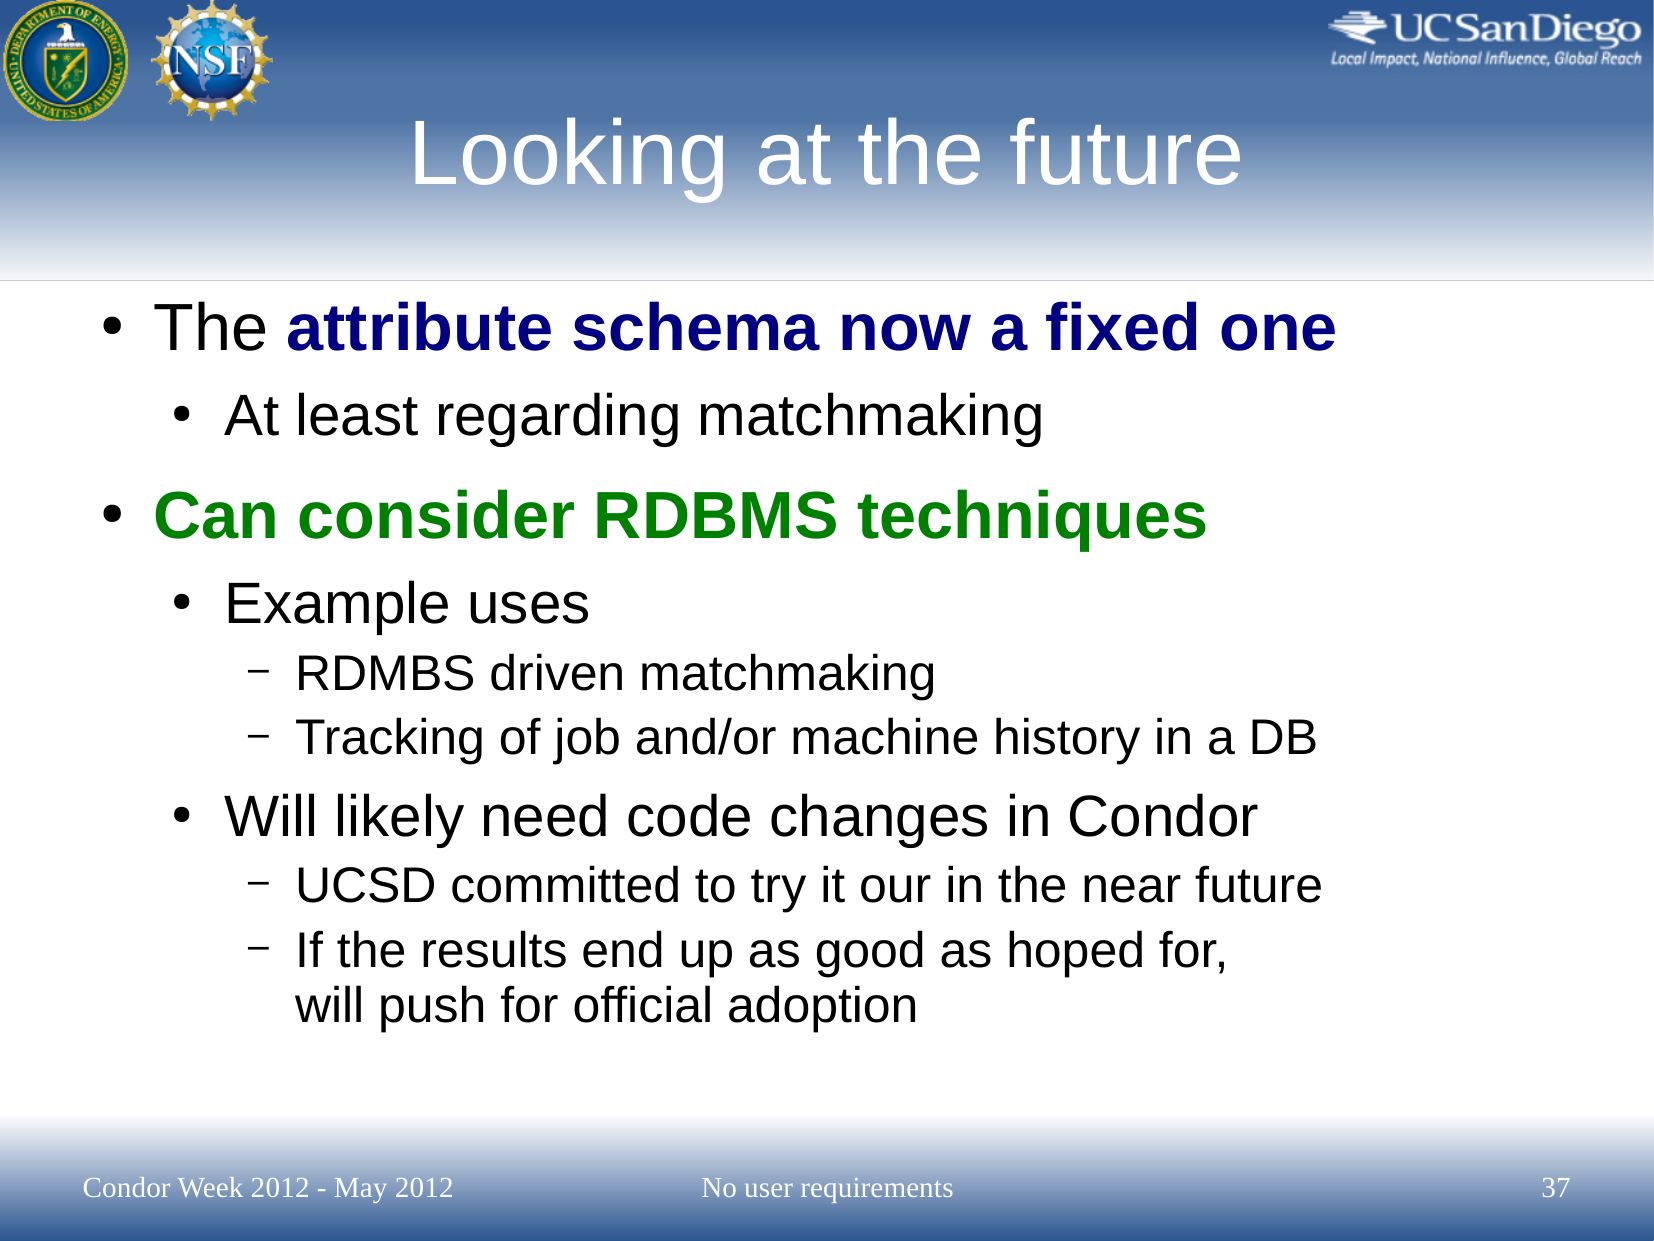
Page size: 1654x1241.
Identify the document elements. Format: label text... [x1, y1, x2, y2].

title Looking at the future [82, 56, 1571, 250]
picture [0, 0, 1654, 288]
list The attribute schema now a fixed one At least regarding matchmaking Can consider RDBMS techniques Example uses RDMBS driven matchmaking Tracking of job and/or machine history in a DB Will likely need code changes in Condor UCSD committed to try it our in the near future If the results end up as good as hoped for, will push for official adoption [82, 290, 1571, 1109]
